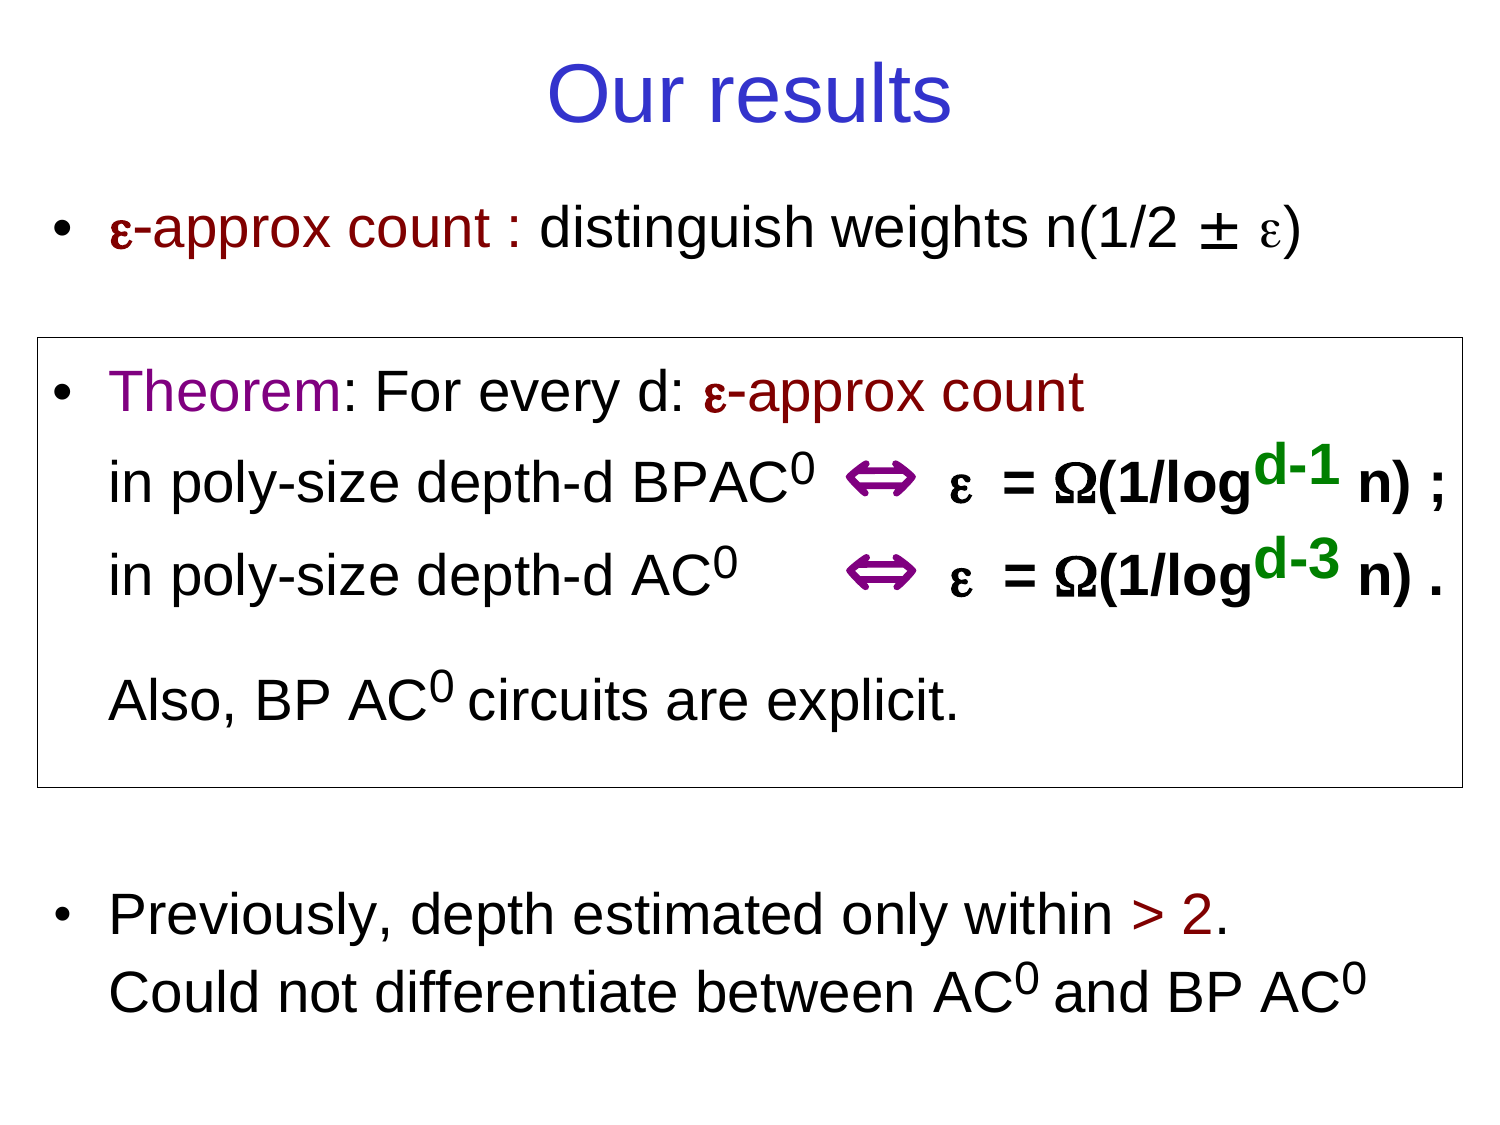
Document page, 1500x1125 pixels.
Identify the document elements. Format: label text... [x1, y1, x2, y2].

list -approx count : distinguish weights n(1/2  ) Theorem: For every d: -approx count in poly-size depth-d BPAC0   = (1/logd-1 n) ; in poly-size depth-d AC0   = (1/logd-3 n) . Also, BP AC0 circuits are explicit. Previously, depth estimated only within > 2. Could not differentiate between AC0 and BP AC0 [38, 338, 1462, 787]
list -approx count : distinguish weights n(1/2  ) Theorem: For every d: -approx count in poly-size depth-d BPAC0   = (1/logd-1 n) ; in poly-size depth-d AC0   = (1/logd-3 n) . Also, BP AC0 circuits are explicit. Previously, depth estimated only within > 2. Could not differentiate between AC0 and BP AC0 [37, 187, 1500, 1125]
title Our results [0, 0, 1500, 188]
